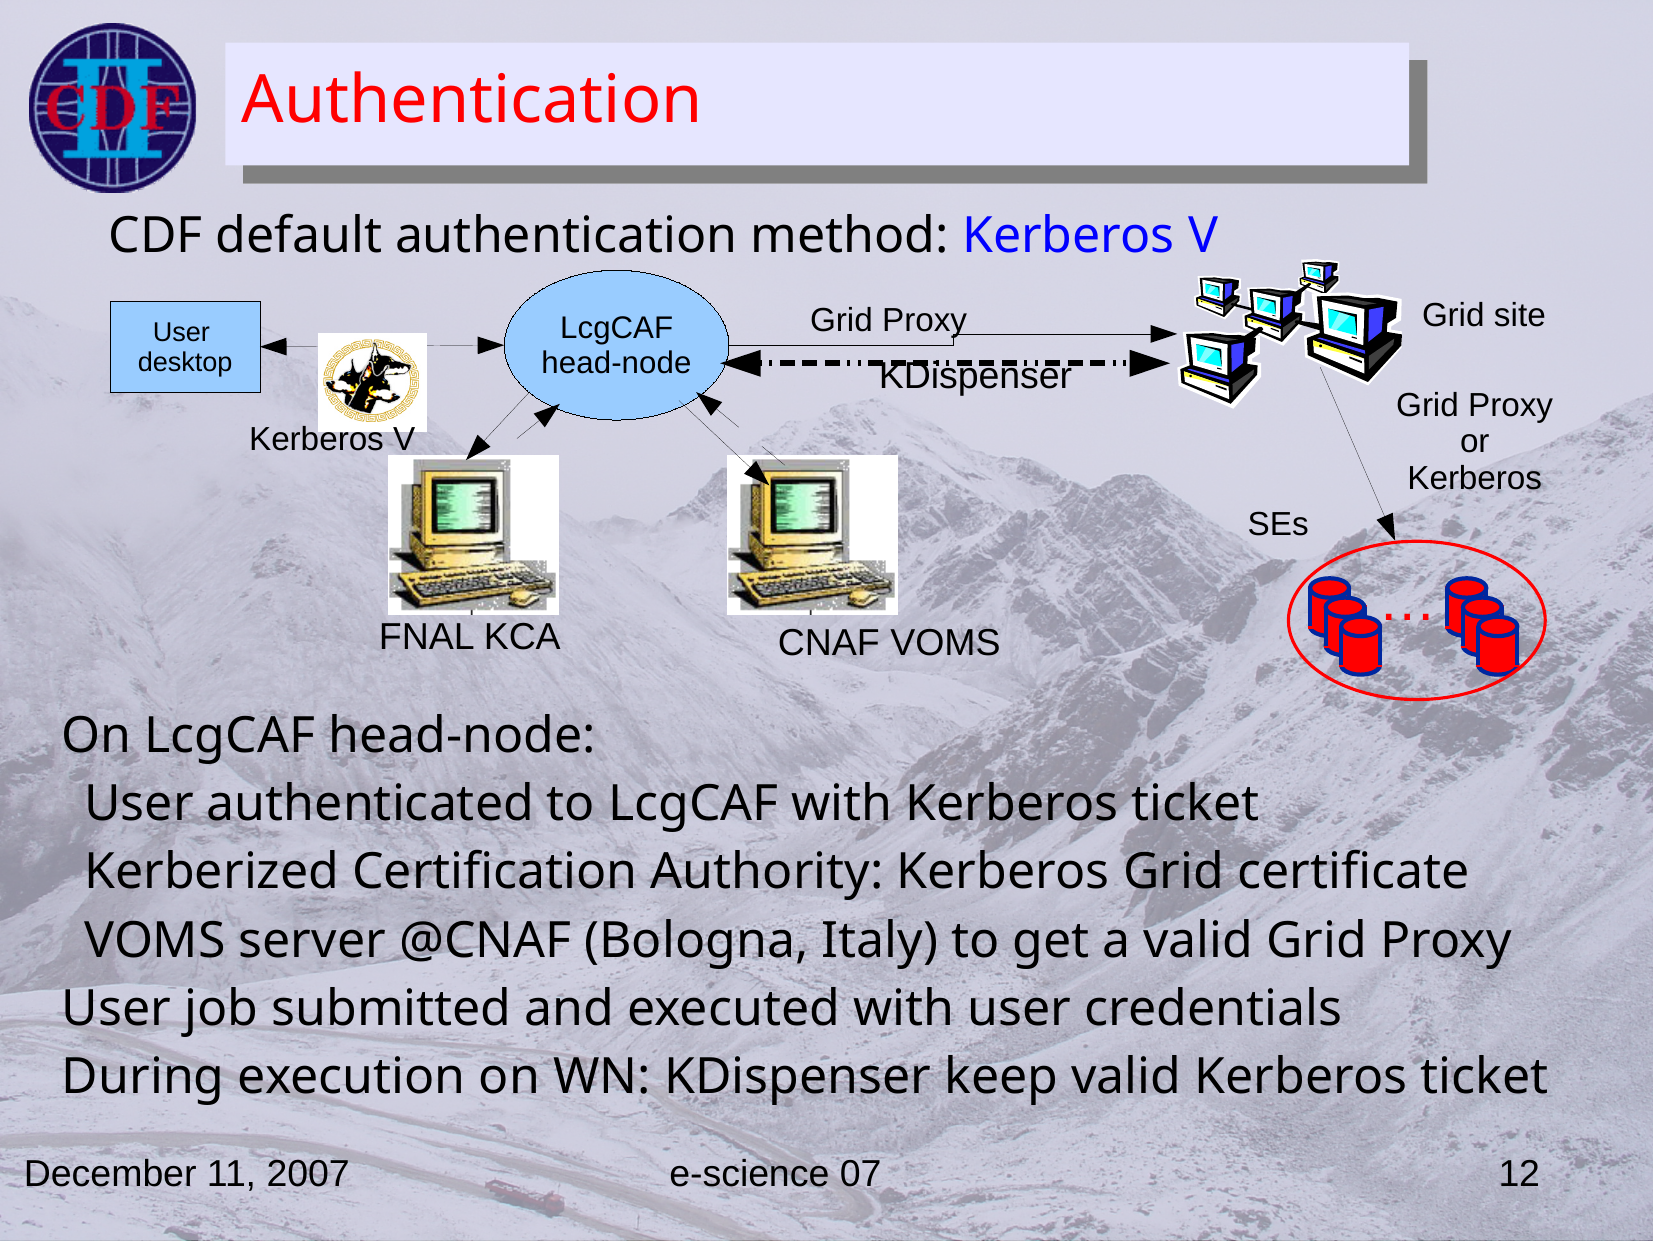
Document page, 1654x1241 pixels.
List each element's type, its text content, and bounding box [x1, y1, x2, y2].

picture [1177, 259, 1402, 409]
picture [388, 455, 559, 607]
list On LcgCAF head-node: User authenticated to LcgCAF with Kerberos ticket Kerberized Certification Authority: Kerberos Grid certificate VOMS server @CNAF (Bologna, Italy) to get a valid Grid Proxy User job submitted and executed with user credentials During execution on WN: KDispenser keep valid Kerberos ticket [13, 698, 1636, 1116]
text_box User desktop [110, 301, 261, 393]
text_box Grid site [1407, 288, 1611, 364]
text_box SEs [1232, 498, 1342, 573]
text_box <number> [1483, 1145, 1653, 1229]
text_box [0, 0, 1653, 1241]
text_box Grid Proxy [795, 294, 982, 359]
text_box FNAL KCA [364, 607, 575, 679]
text_box Authentication [225, 42, 1410, 166]
list CDF default authentication method: Kerberos V [91, 198, 1256, 269]
text_box Grid Proxy or Kerberos [1381, 378, 1568, 542]
text_box … [1363, 559, 1466, 641]
text_box Kerberos V [234, 412, 430, 477]
picture [727, 455, 898, 615]
picture [29, 23, 198, 193]
text_box LcgCAF head-node [504, 270, 729, 421]
text_box December 11, 2007 [11, 1144, 362, 1229]
text_box e-science 07 [655, 1144, 896, 1229]
text_box CNAF VOMS [763, 613, 1015, 685]
picture [318, 333, 427, 412]
text_box KDispenser [864, 347, 1088, 419]
